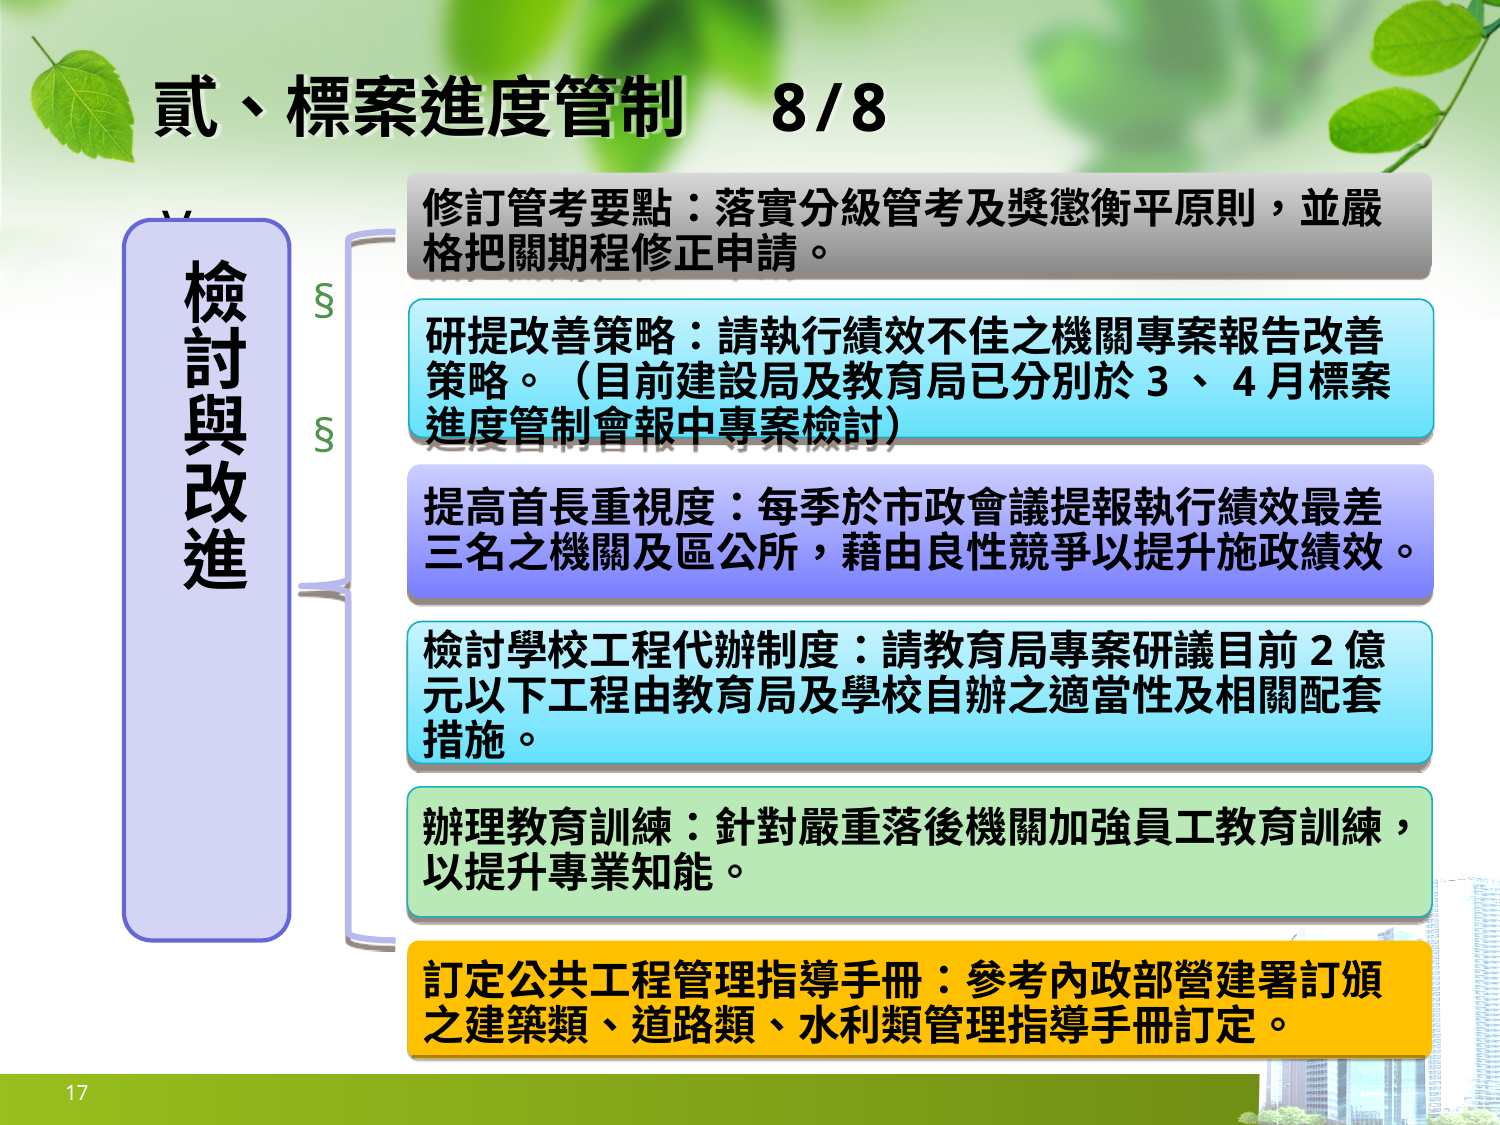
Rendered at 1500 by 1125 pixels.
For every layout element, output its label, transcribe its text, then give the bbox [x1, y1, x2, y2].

text_box [407, 940, 1433, 1059]
text_box 辦理教育訓練：針對嚴重落後機關加強員工教育訓練，以提升專業知能。 [407, 799, 1423, 904]
text_box 檢討學校工程代辦制度：請教育局專案研議目前2億元以下工程由教育局及學校自辦之適當性及相關配套措施。 [407, 621, 1423, 772]
text_box 研提改善策略：請執行績效不佳之機關專案報告改善策略。（目前建設局及教育局已分別於3、4月標案進度管制會報中專案檢討） [408, 299, 1434, 438]
text_box 訂定公共工程管理指導手冊：參考內政部營建署訂頒之建築類、道路類、水利類管理指導手冊訂定。 [407, 952, 1423, 1057]
text_box 修訂管考要點：落實分級管考及獎懲衡平原則，並嚴格把關期程修正申請。 [407, 172, 1433, 273]
list [147, 172, 1317, 965]
title 貳、標案進度管制 8/8 [137, 57, 1325, 150]
text_box [407, 786, 1433, 917]
text_box [1423, 622, 1433, 763]
text_box 檢討與改進 [149, 243, 261, 941]
text_box [123, 219, 290, 941]
text_box 提高首長重視度：每季於市政會議提報執行績效最差三名之機關及區公所，藉由良性競爭以提升施政績效。 [407, 464, 1435, 598]
text_box 17 [50, 1072, 138, 1113]
